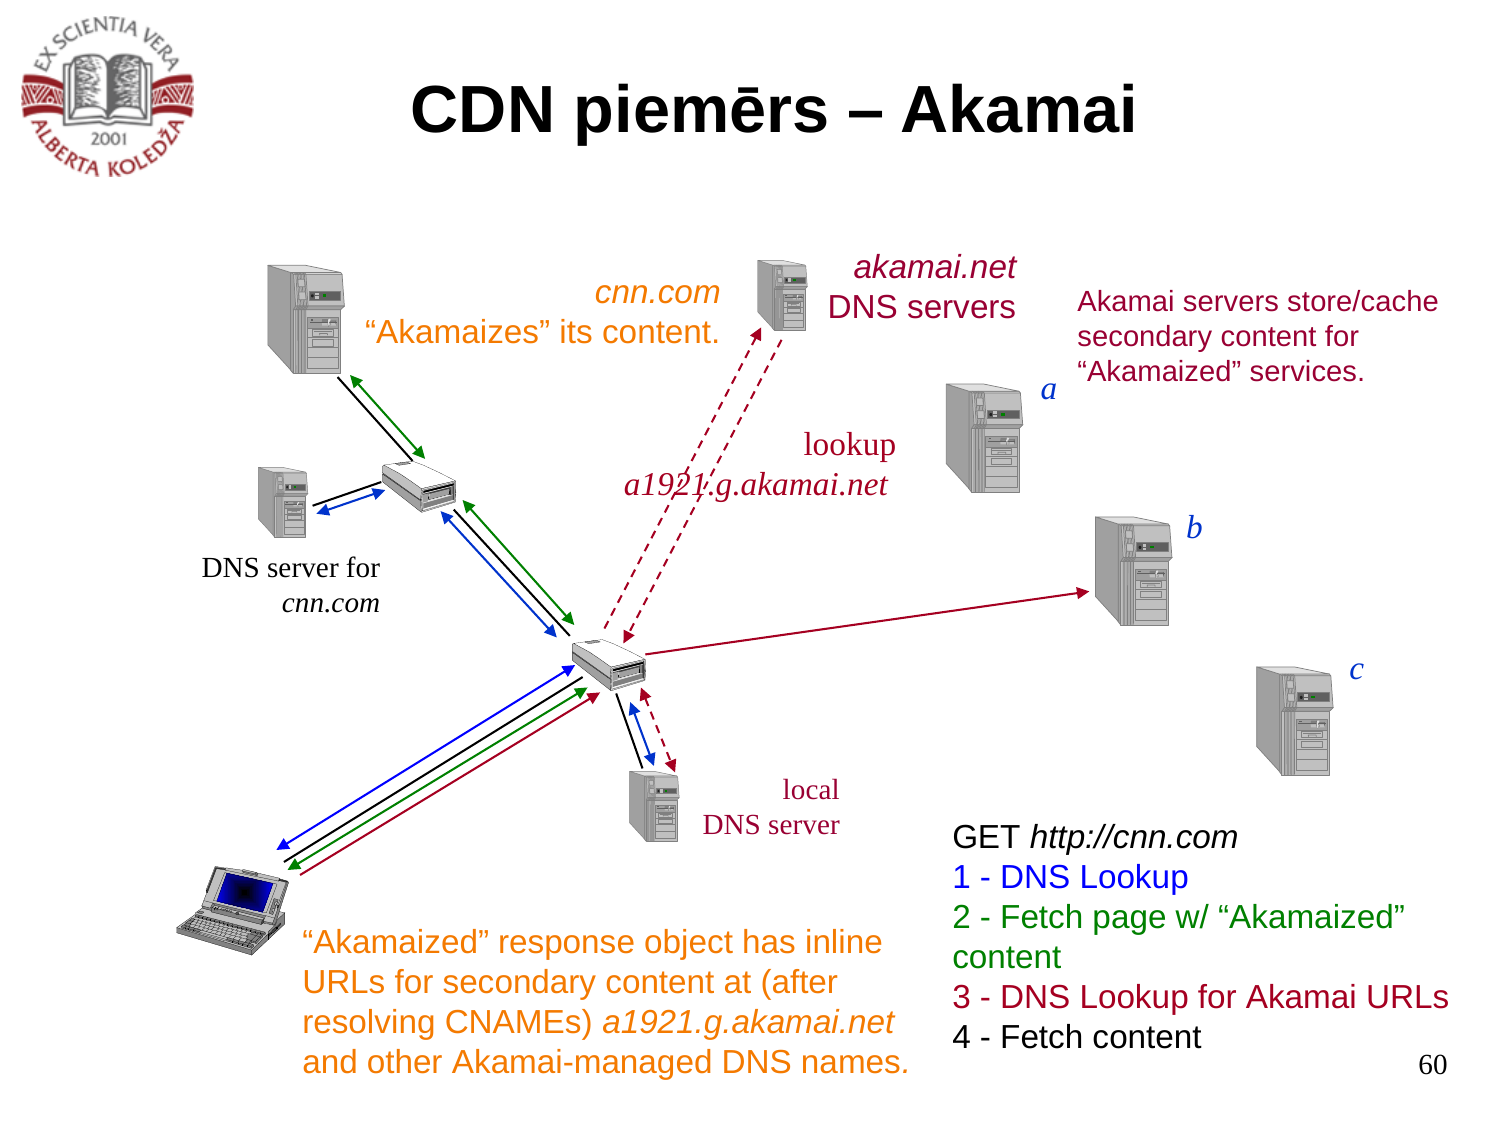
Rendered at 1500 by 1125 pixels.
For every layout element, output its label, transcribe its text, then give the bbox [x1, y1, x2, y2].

picture [571, 639, 646, 692]
text_box “Akamaized” response object has inline URLs for secondary content at (after resolving CNAMEs) a1921.g.akamai.net and other Akamai-managed DNS names. [287, 912, 941, 1088]
text_box Akamai servers store/cache secondary content for “Akamaized” services. [1062, 274, 1500, 396]
picture [629, 770, 681, 842]
picture [945, 383, 1025, 494]
text_box local DNS server [687, 762, 855, 848]
picture [257, 466, 309, 538]
picture [267, 264, 346, 375]
picture [382, 460, 457, 513]
picture [1094, 516, 1174, 627]
text_box akamai.net DNS servers [812, 237, 1032, 333]
text_box b [1171, 497, 1218, 554]
text_box c [1334, 638, 1379, 694]
text_box cnn.com “Akamaizes” its content. [350, 262, 736, 358]
text_box <skaitlis> [1312, 1063, 1463, 1101]
picture [757, 259, 809, 332]
picture [1256, 666, 1335, 777]
text_box lookup a1921.g.akamai.net [538, 414, 912, 510]
text_box DNS server for cnn.com [186, 540, 396, 626]
picture [21, 16, 194, 177]
chart [176, 866, 289, 956]
text_box GET http://cnn.com 1 - DNS Lookup 2 - Fetch page w/ “Akamaized” content 3 - DNS Lookup for Akamai URLs 4 - Fetch content [937, 807, 1476, 1063]
title CDN piemērs – Akamai [50, 37, 1476, 176]
text_box a [1025, 358, 1073, 415]
